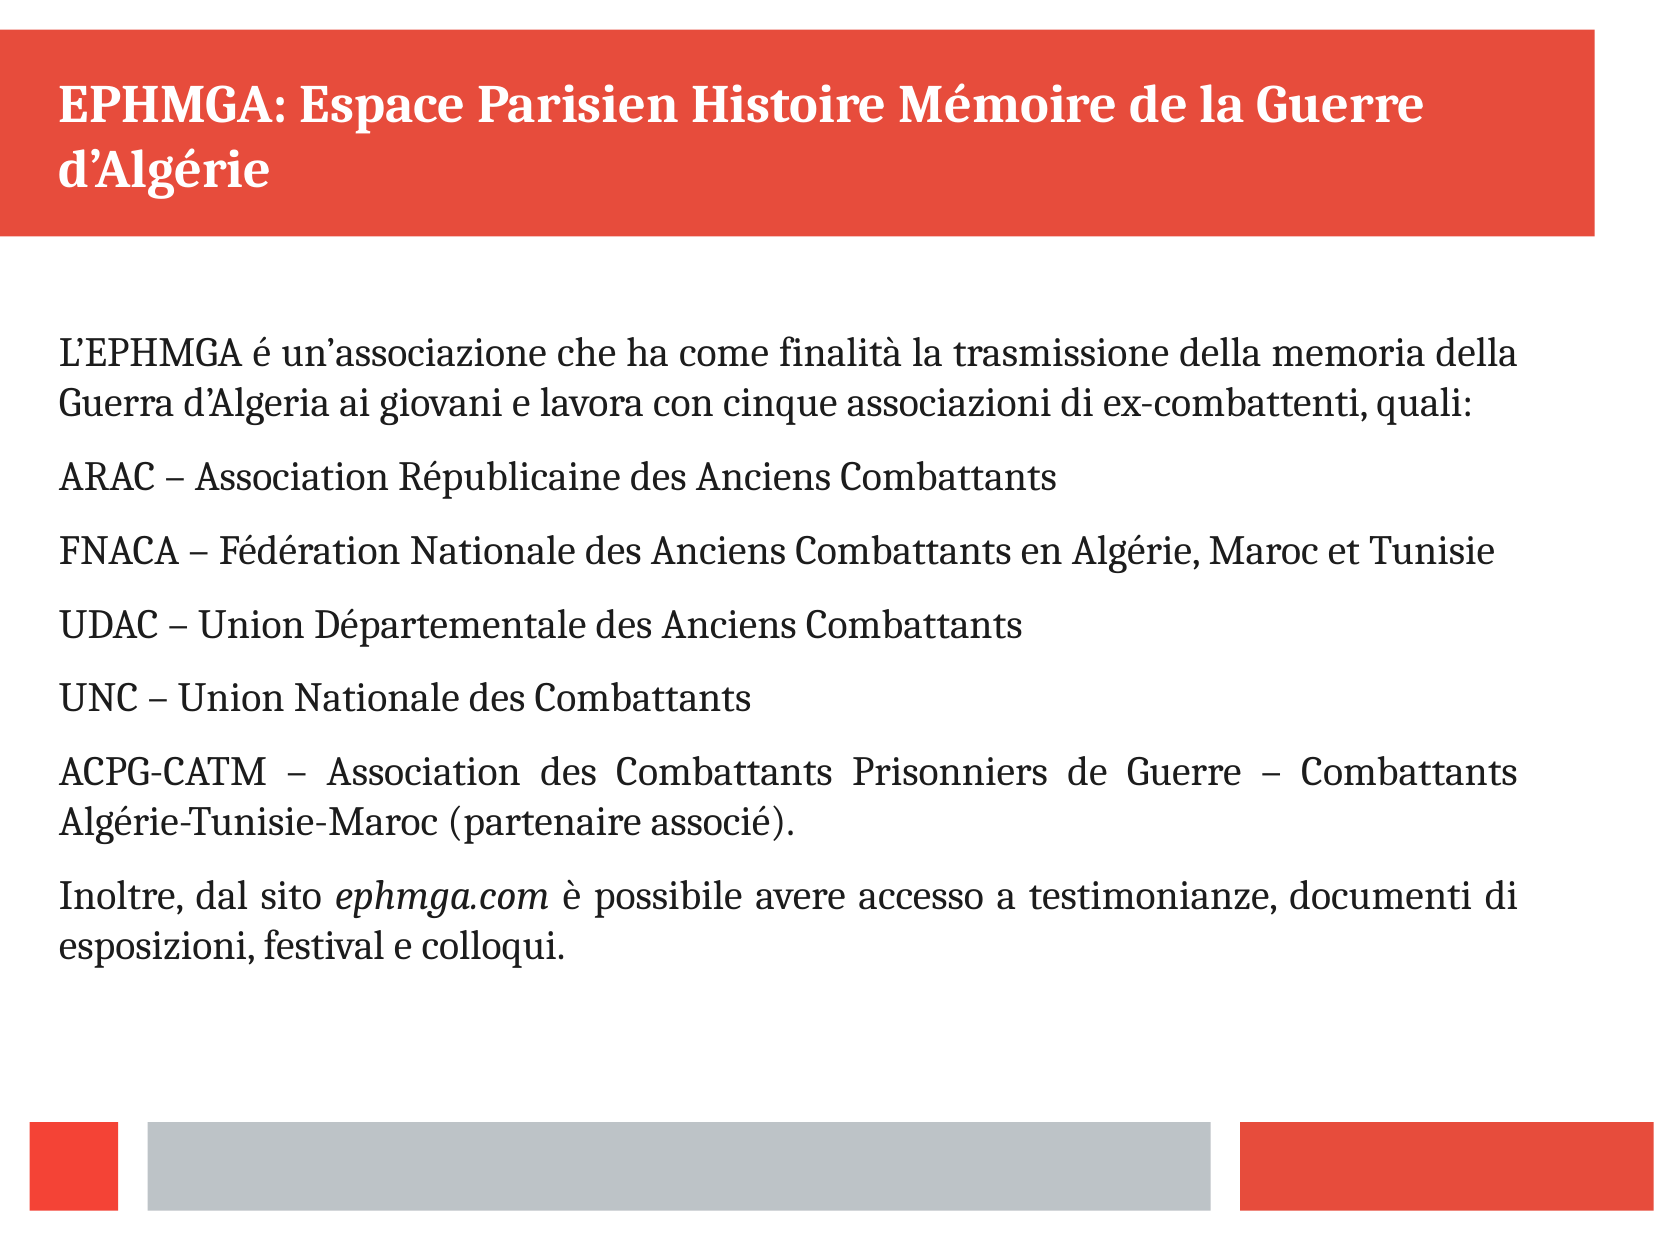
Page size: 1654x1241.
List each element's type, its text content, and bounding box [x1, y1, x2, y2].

title EPHMGA: Espace Parisien Histoire Mémoire de la Guerre d’Algérie [59, 59, 1595, 207]
list L’EPHMGA é un’associazione che ha come finalità la trasmissione della memoria della Guerra d’Algeria ai giovani e lavora con cinque associazioni di ex-combattenti, quali: ARAC – Association Républicaine des Anciens Combattants FNACA – Fédération Nationale des Anciens Combattants en Algérie, Maroc et Tunisie UDAC – Union Départementale des Anciens Combattants UNC – Union Nationale des Combattants ACPG-CATM – Association des Combattants Prisonniers de Guerre – Combattants Algérie-Tunisie-Maroc (partenaire associé). Inoltre, dal sito ephmga.com è possibile avere accesso a testimonianze, documenti di esposizioni, festival e colloqui. [59, 324, 1565, 1093]
